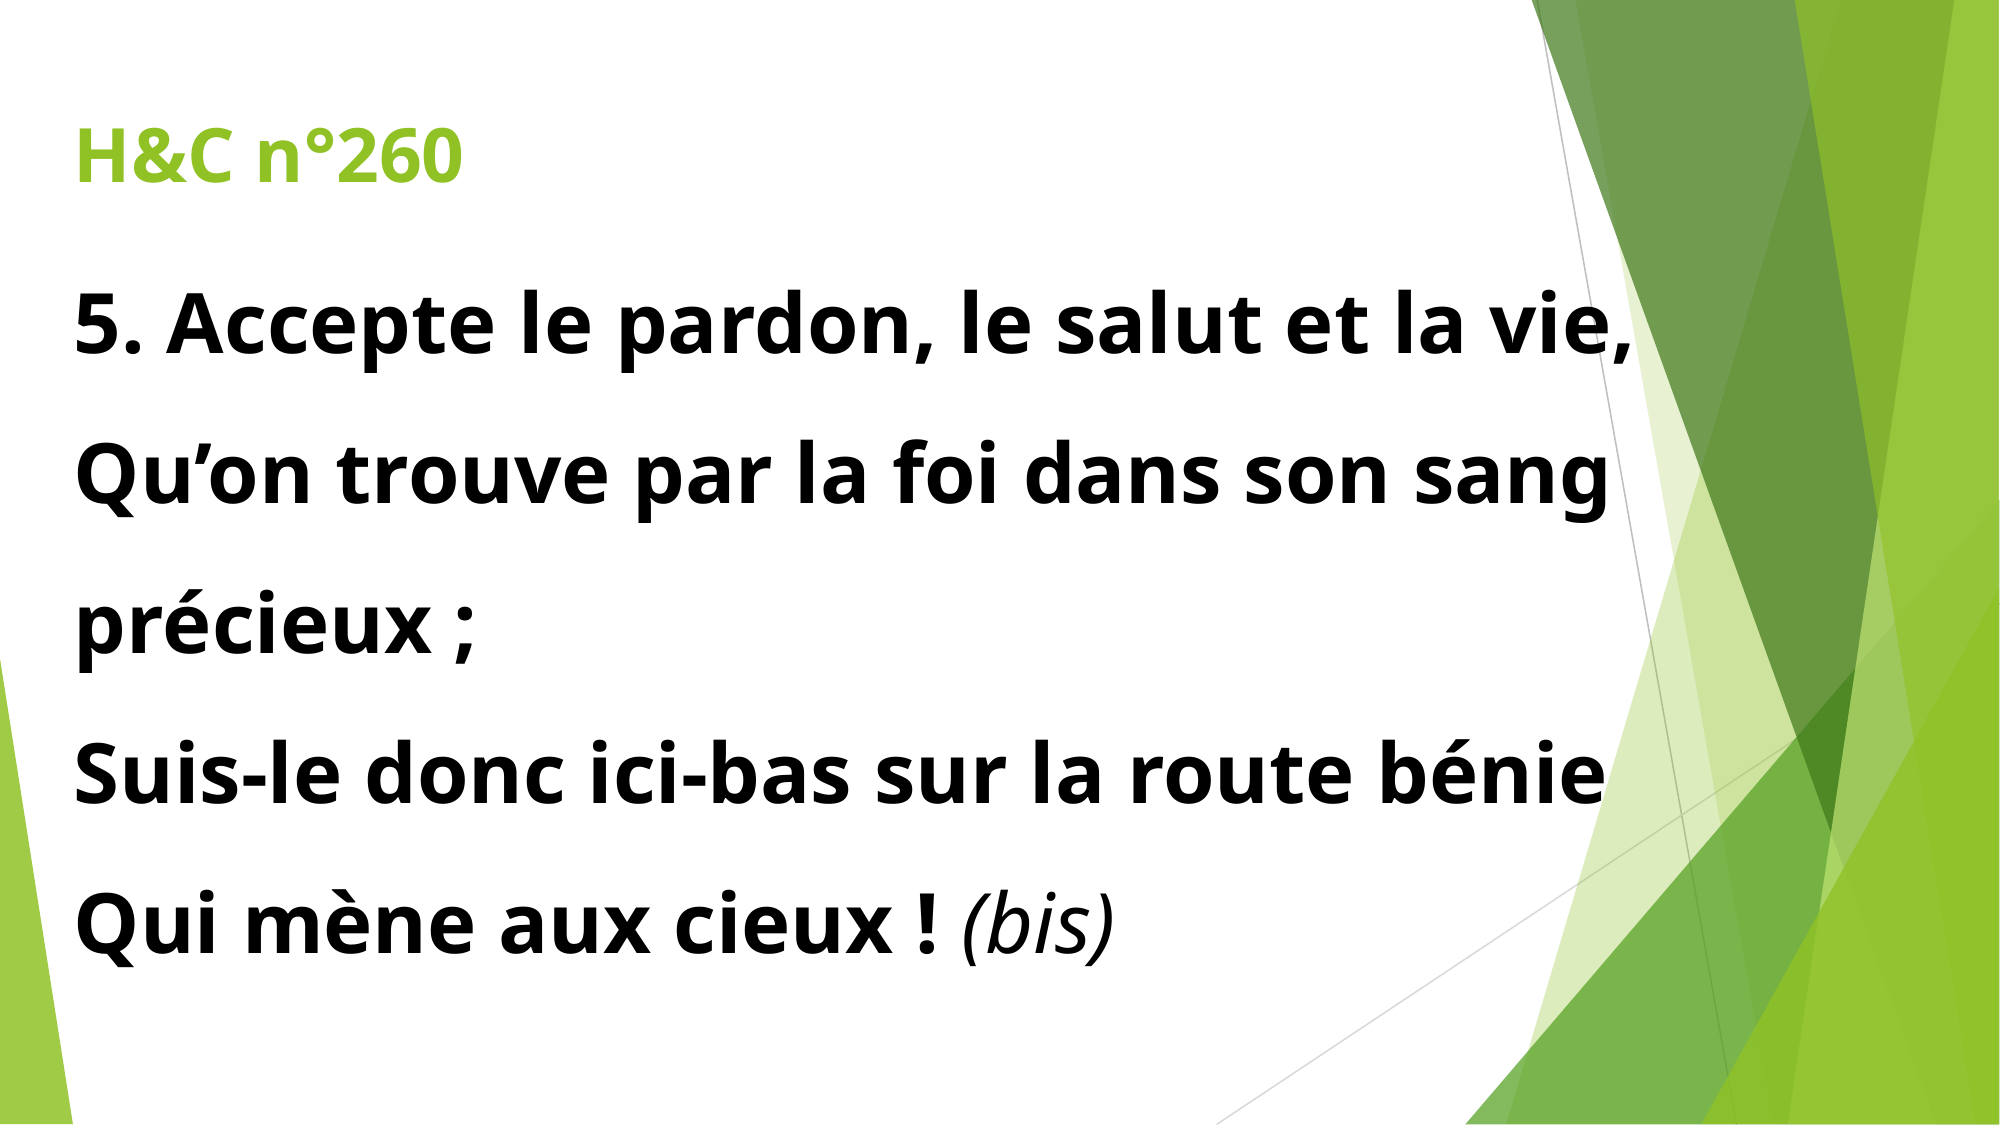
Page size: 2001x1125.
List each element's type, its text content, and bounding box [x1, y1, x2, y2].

text_box H&C n°260 [59, 99, 1522, 212]
text_box 5. Accepte le pardon, le salut et la vie, Qu’on trouve par la foi dans son sang précieux ; Suis-le donc ici-bas sur la route bénie Qui mène aux cieux ! (bis) [59, 212, 1961, 1074]
